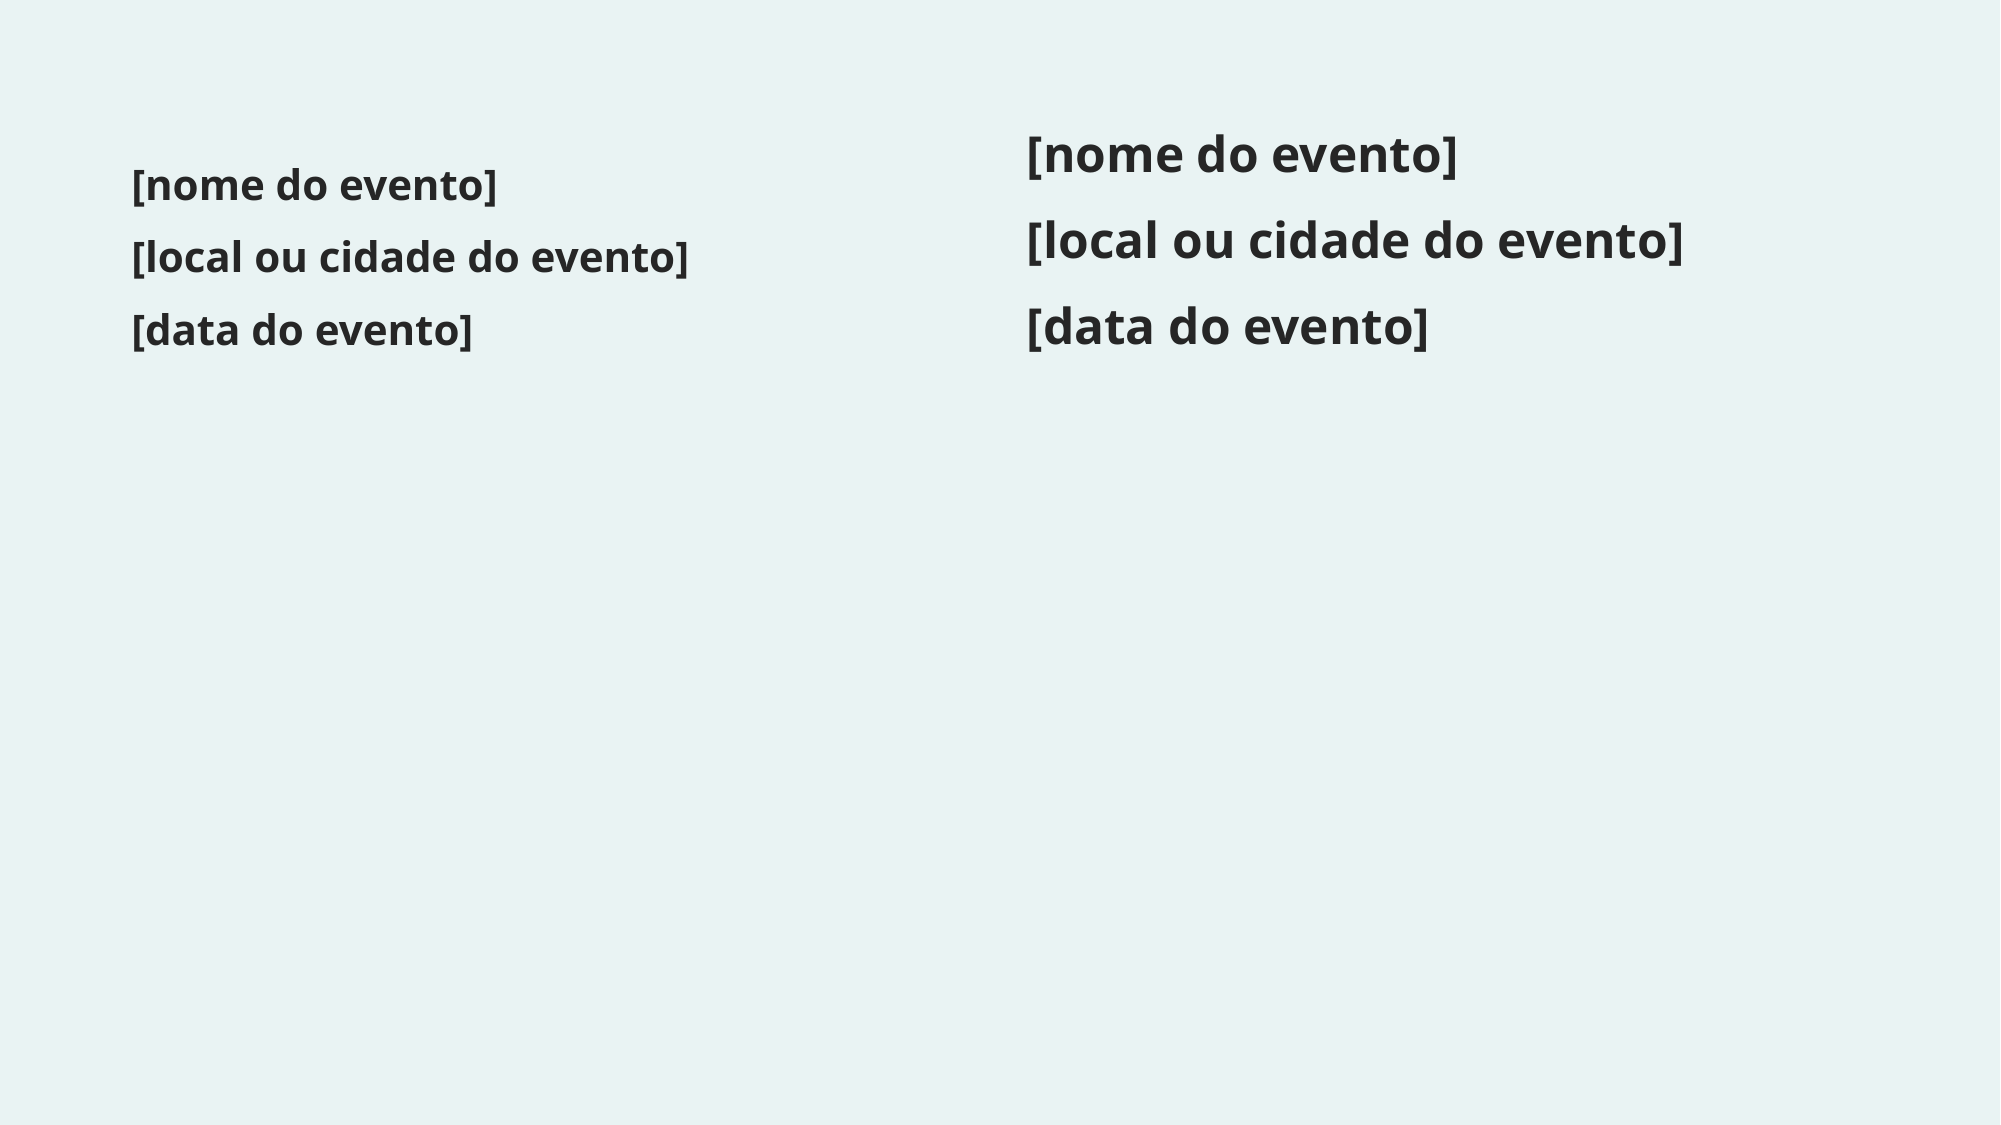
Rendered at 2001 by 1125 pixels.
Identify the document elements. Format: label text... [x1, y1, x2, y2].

list [nome do evento] [local ou cidade do evento] [data do evento] [116, 144, 1001, 362]
list [nome do evento] [local ou cidade do evento] [data do evento] [1011, 109, 1900, 362]
